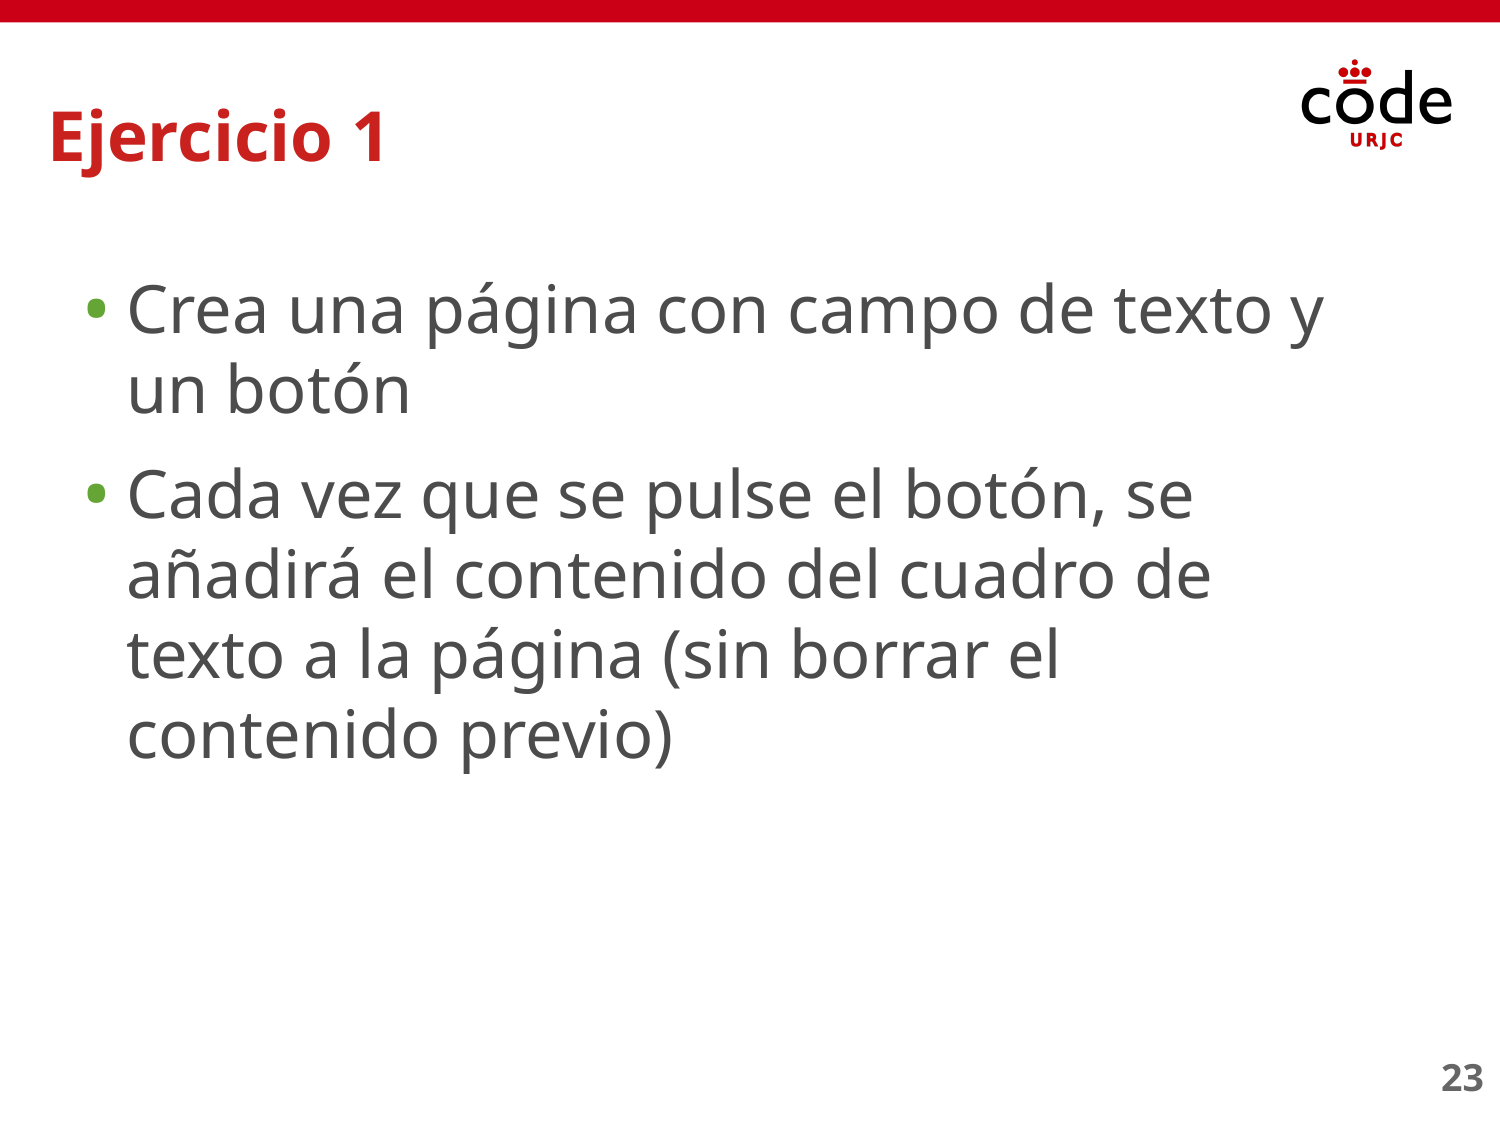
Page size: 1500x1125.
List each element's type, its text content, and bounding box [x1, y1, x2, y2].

list Crea una página con campo de texto y un botón Cada vez que se pulse el botón, se añadirá el contenido del cuadro de texto a la página (sin borrar el contenido previo) [51, 259, 1388, 1013]
title Ejercicio 1 [32, 79, 1383, 189]
picture [1284, 50, 1468, 161]
